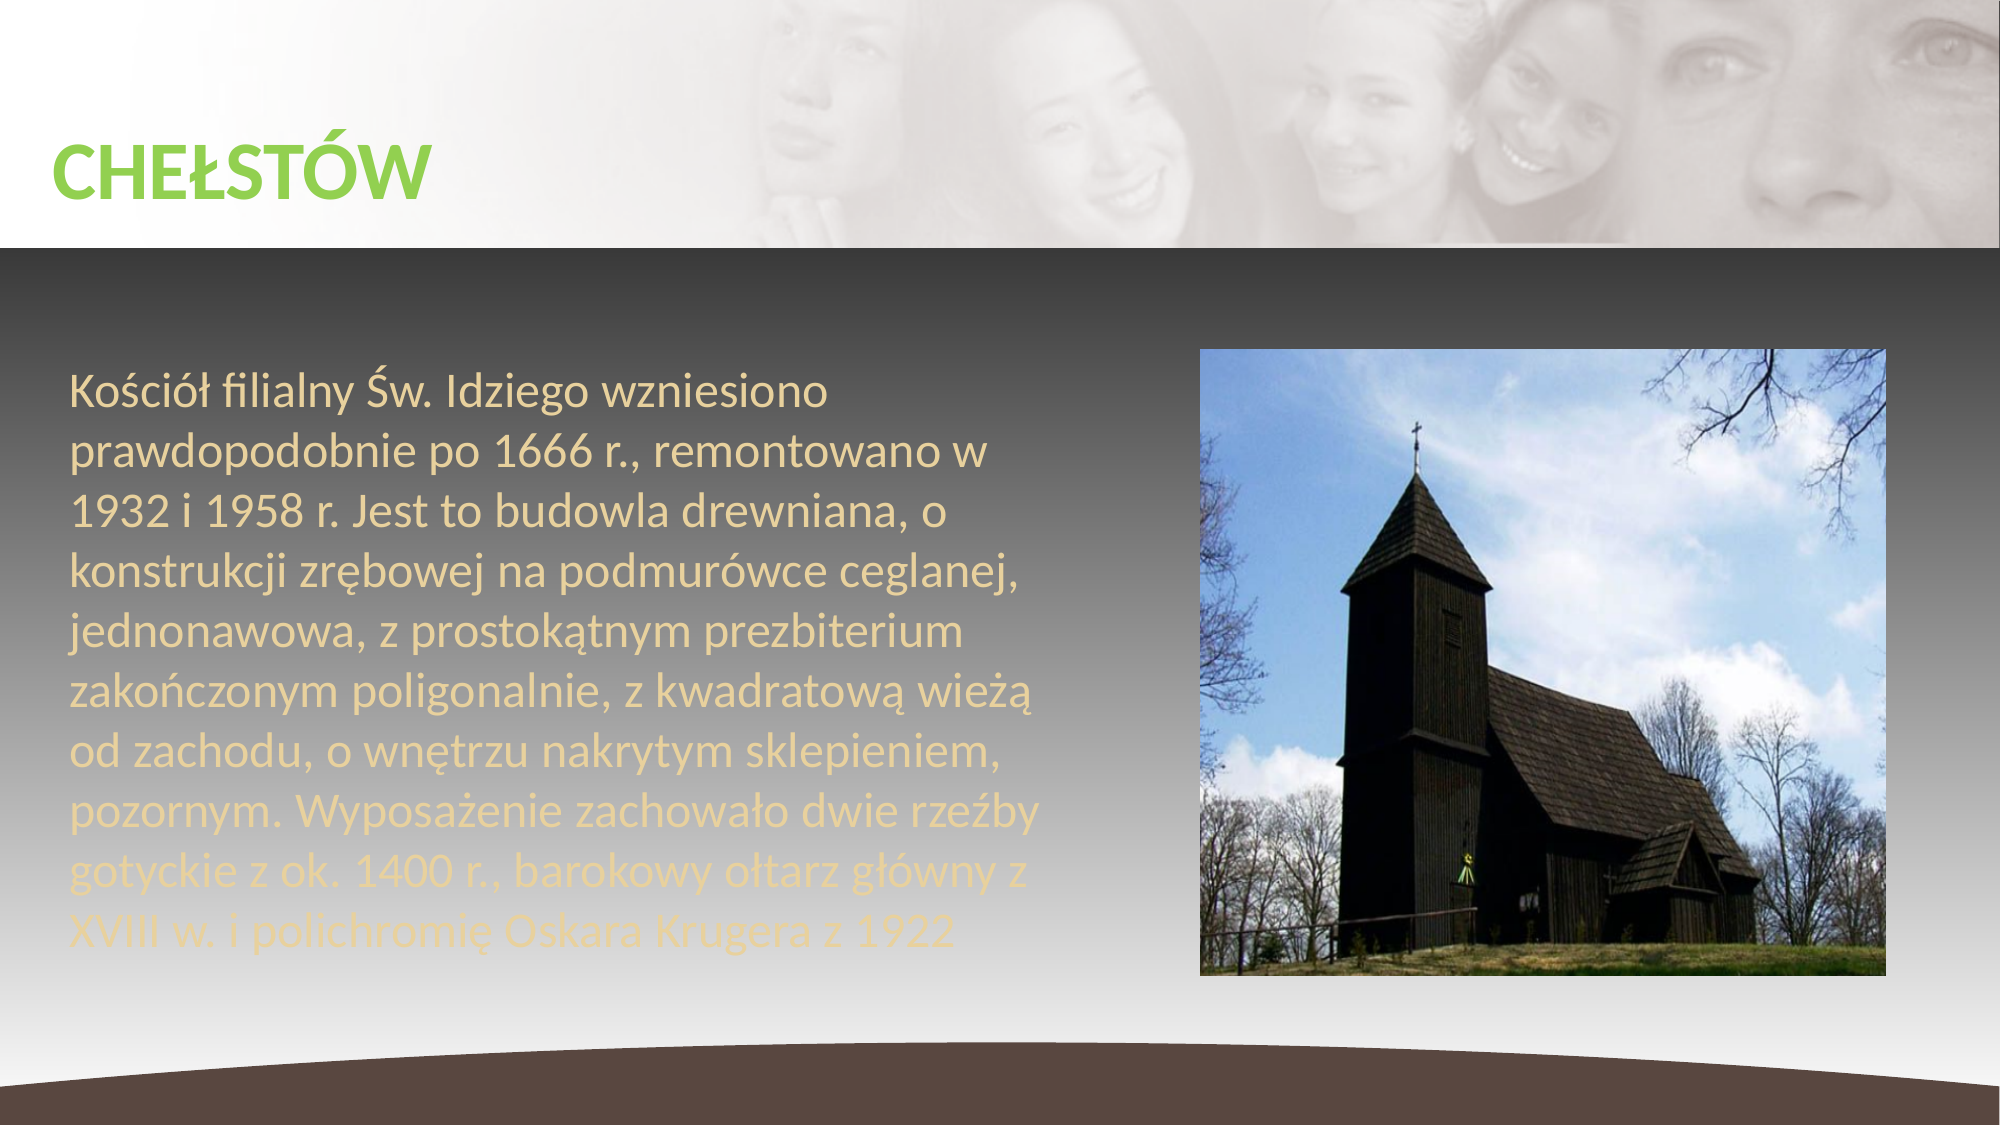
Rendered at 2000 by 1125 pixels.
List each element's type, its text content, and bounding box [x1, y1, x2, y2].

picture [0, 0, 2000, 248]
title CHEŁSTÓW [37, 45, 1750, 225]
text_box Kościół filialny Św. Idziego wzniesiono prawdopodobnie po 1666 r., remontowano w 1932 i 1958 r. Jest to budowla drewniana, o konstrukcji zrębowej na podmurówce ceglanej, jednonawowa, z prostokątnym prezbiterium zakończonym poligonalnie, z kwadratową wieżą od zachodu, o wnętrzu nakrytym sklepieniem, pozornym. Wyposażenie zachowało dwie rzeźby gotyckie z ok. 1400 r., barokowy ołtarz główny z XVIII w. i polichromię Oskara Krugera z 1922 [54, 349, 1059, 965]
picture [1200, 349, 1886, 976]
